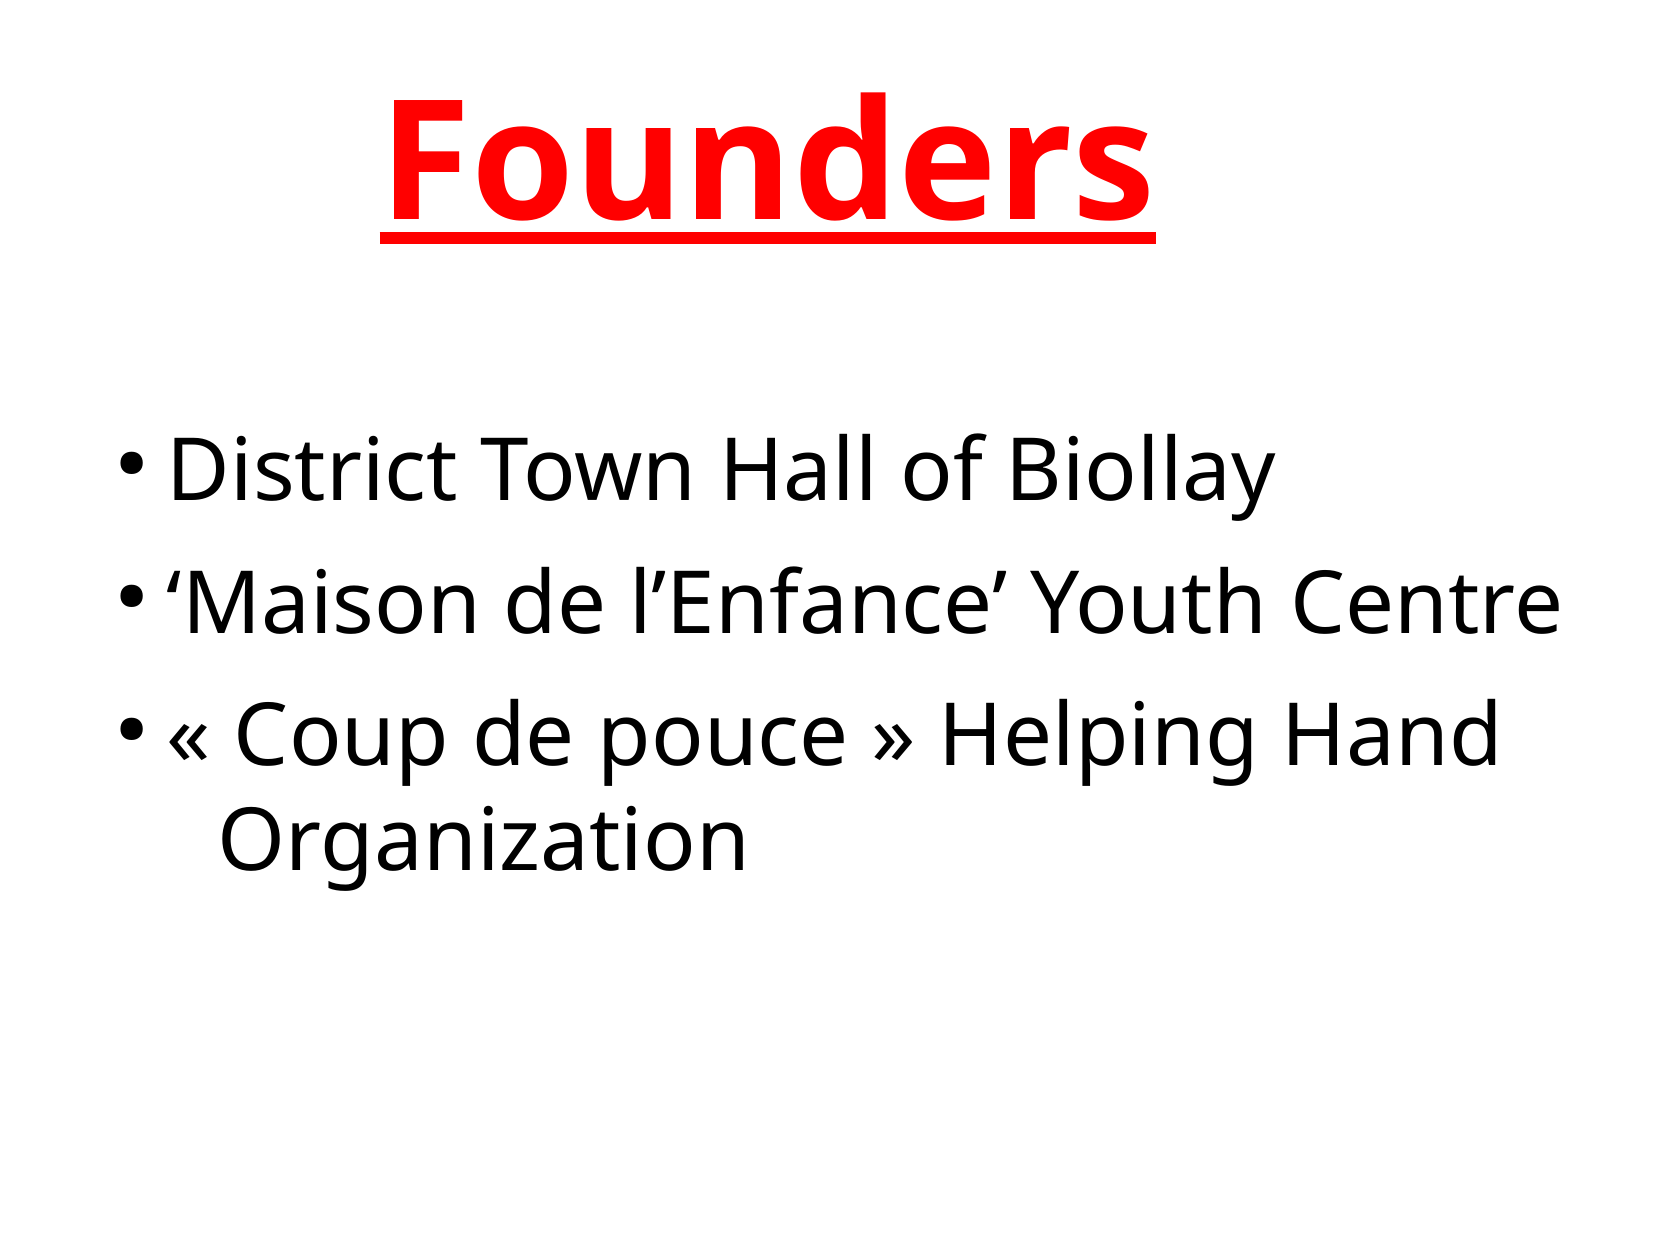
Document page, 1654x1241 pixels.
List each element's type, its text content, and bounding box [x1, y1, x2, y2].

list District Town Hall of Biollay ‘Maison de l’Enfance’ Youth Centre « Coup de pouce » Helping Hand Organization [82, 413, 1571, 927]
title Founders [82, 49, 1453, 257]
